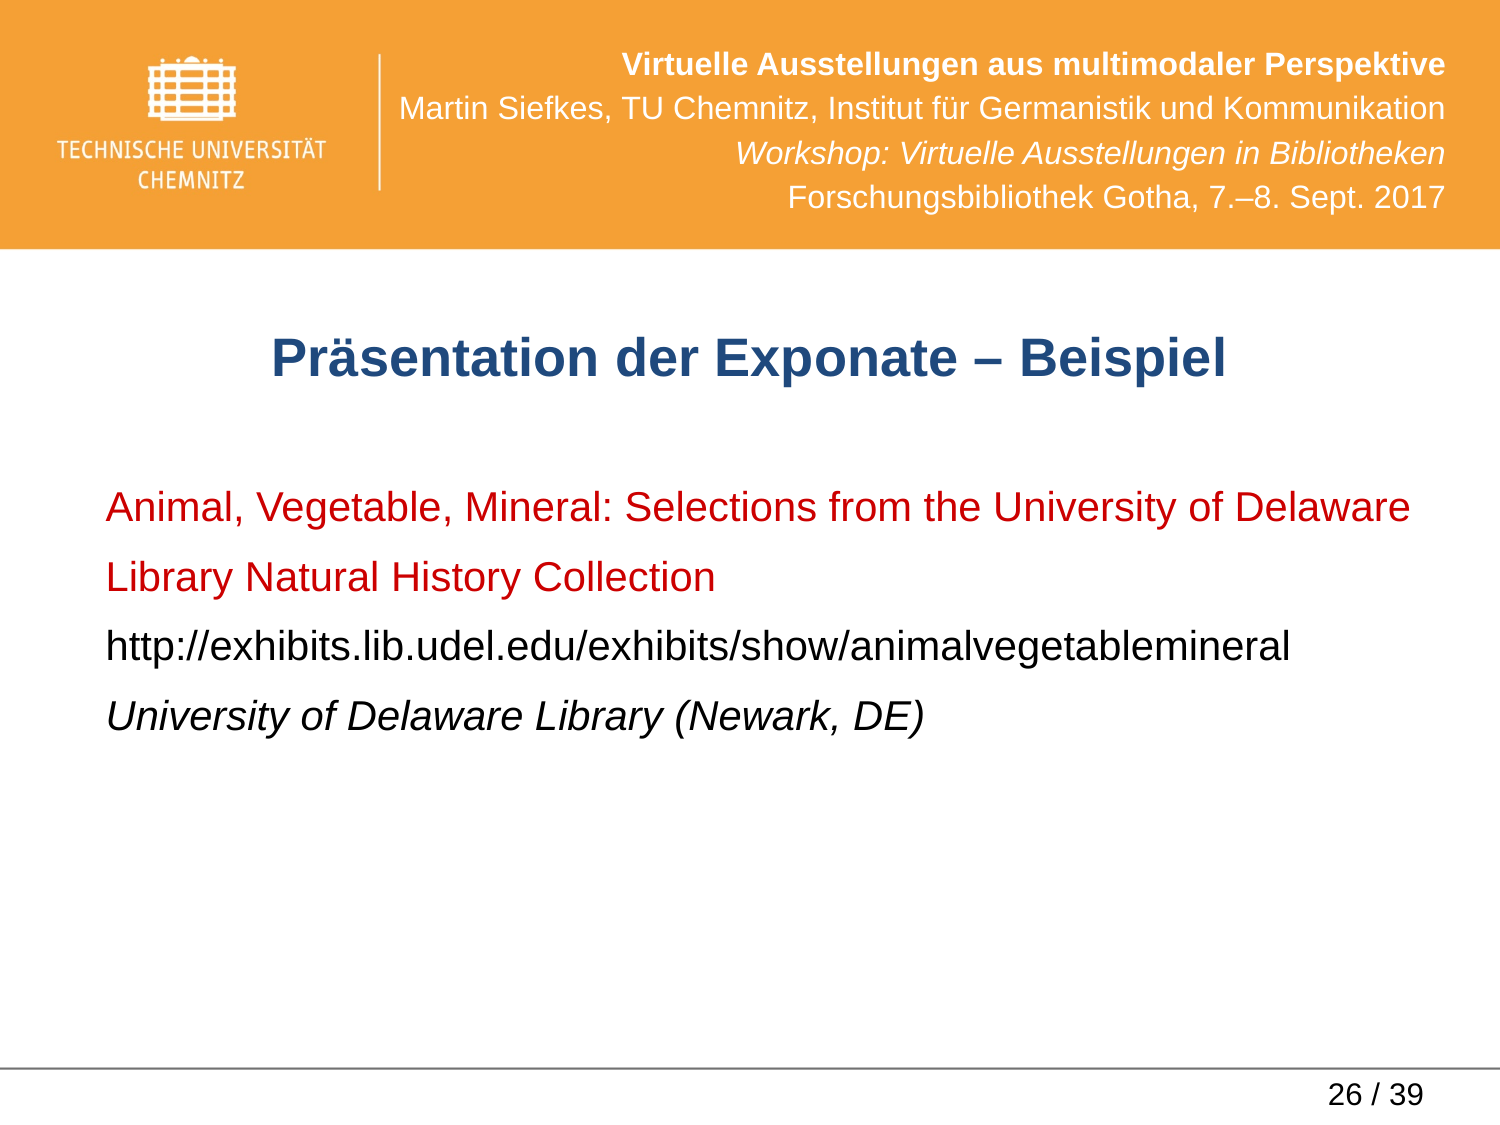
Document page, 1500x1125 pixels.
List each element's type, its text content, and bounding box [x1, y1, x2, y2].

list Animal, Vegetable, Mineral: Selections from the University of Delaware Library Natural History Collection http://exhibits.lib.udel.edu/exhibits/show/animalvegetablemineral University of Delaware Library (Newark, DE) [34, 460, 1461, 969]
picture [0, 0, 1500, 1125]
text_box <Foliennummer> / 39 [1162, 1069, 1500, 1120]
text_box Präsentation der Exponate – Beispiel [59, 314, 1441, 449]
list [419, 45, 774, 197]
